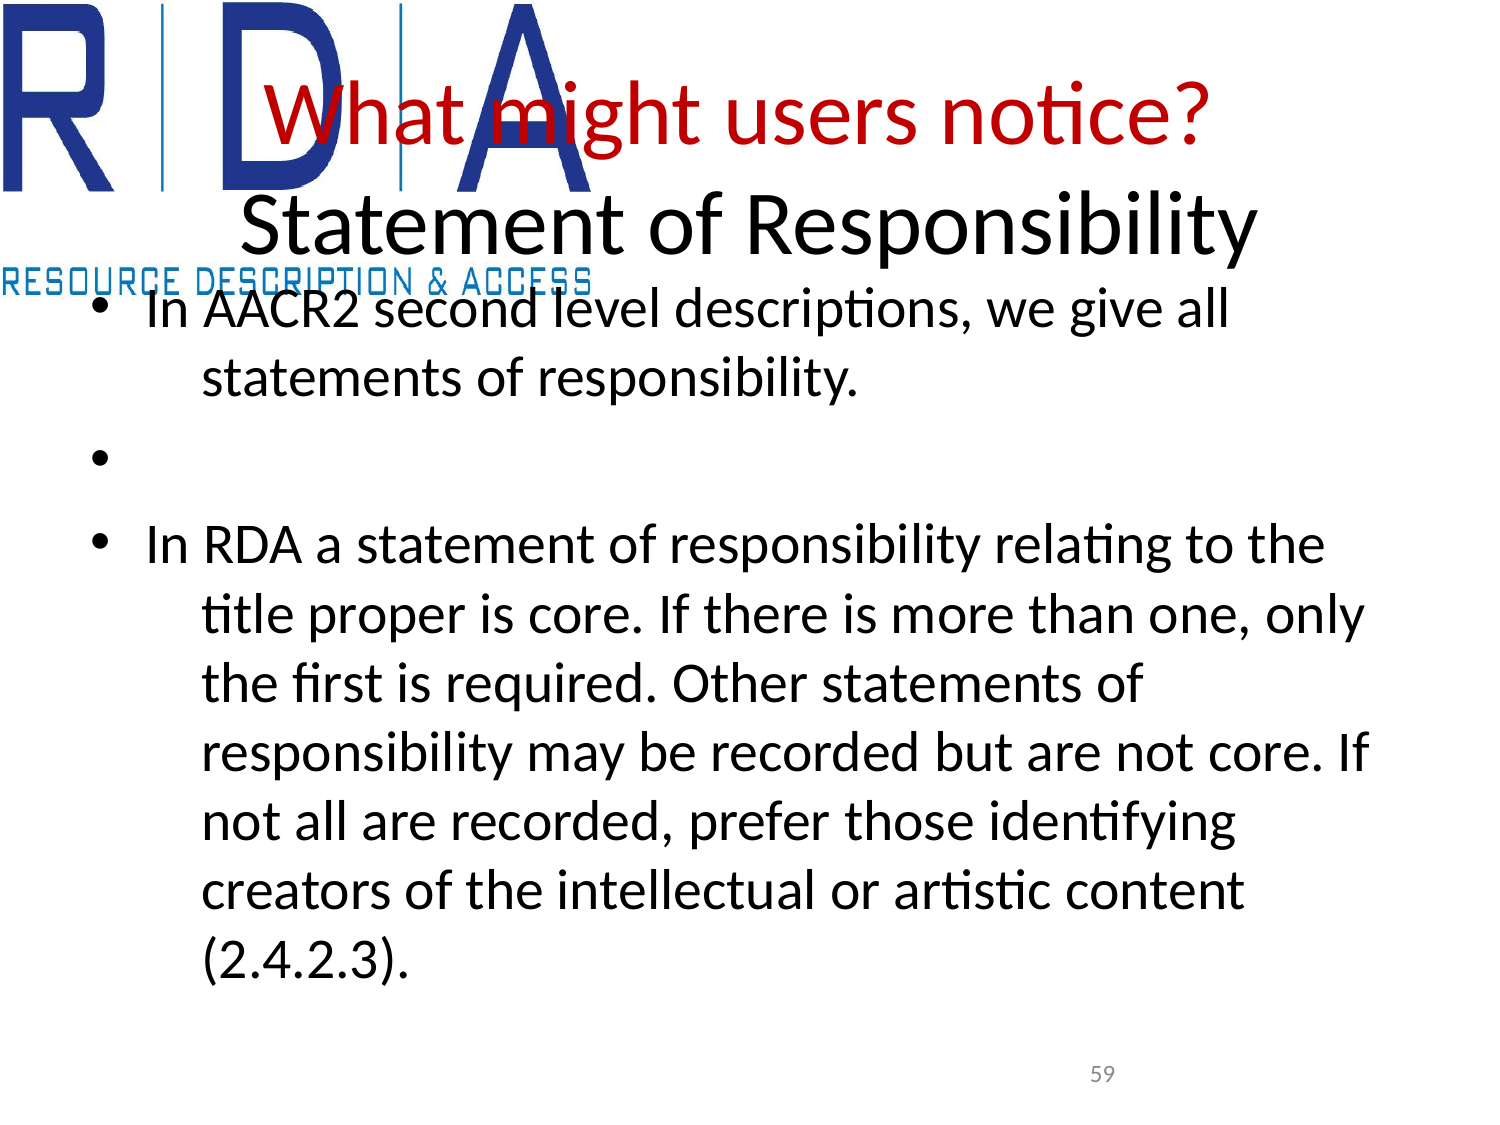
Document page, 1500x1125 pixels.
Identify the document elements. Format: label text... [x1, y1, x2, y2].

list In AACR2 second level descriptions, we give all statements of responsibility. In RDA a statement of responsibility relating to the title proper is core. If there is more than one, only the first is required. Other statements of responsibility may be recorded but are not core. If not all are recorded, prefer those identifying creators of the intellectual or artistic content (2.4.2.3). [75, 262, 1426, 1005]
title What might users notice? Statement of Responsibility [75, 45, 1426, 233]
text_box 59 [1074, 1042, 1426, 1103]
